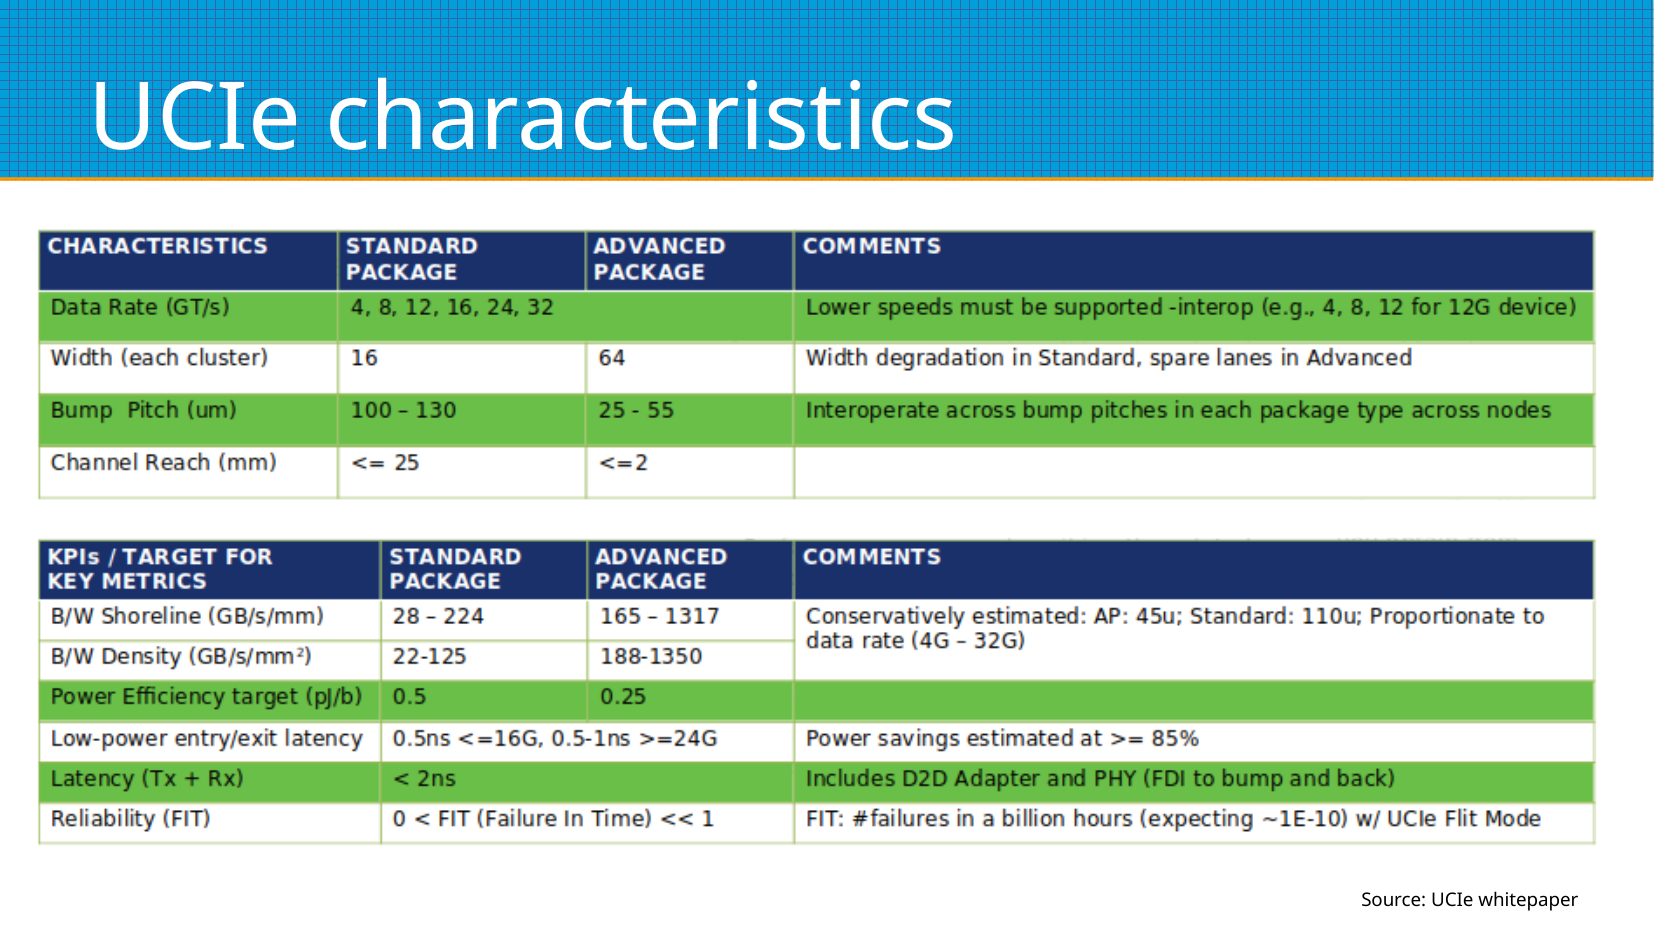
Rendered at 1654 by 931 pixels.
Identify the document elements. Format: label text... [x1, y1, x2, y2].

title UCIe characteristics [88, 14, 1565, 178]
text_box Source: UCIe whitepaper [1355, 880, 1585, 919]
picture [37, 225, 1614, 863]
